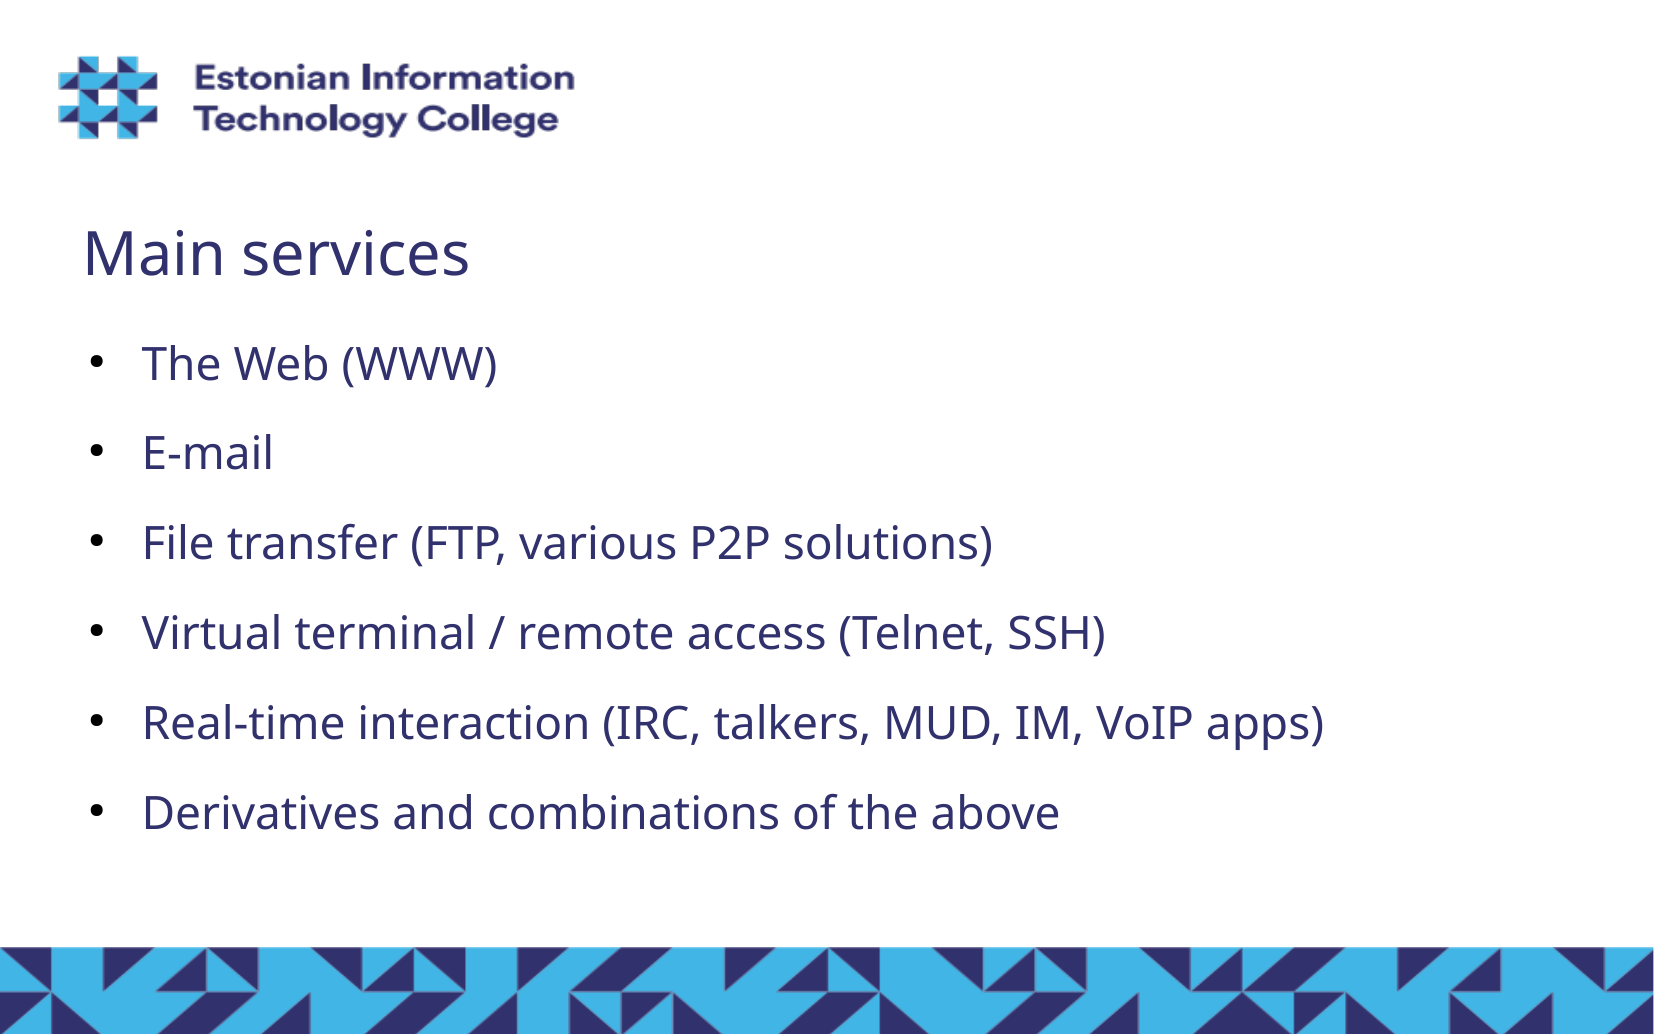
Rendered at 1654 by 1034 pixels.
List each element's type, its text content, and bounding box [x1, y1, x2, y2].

title Main services [82, 165, 1644, 338]
list The Web (WWW) E-mail File transfer (FTP, various P2P solutions) Virtual terminal / remote access (Telnet, SSH) Real-time interaction (IRC, talkers, MUD, IM, VoIP apps) Derivatives and combinations of the above [70, 330, 1619, 922]
